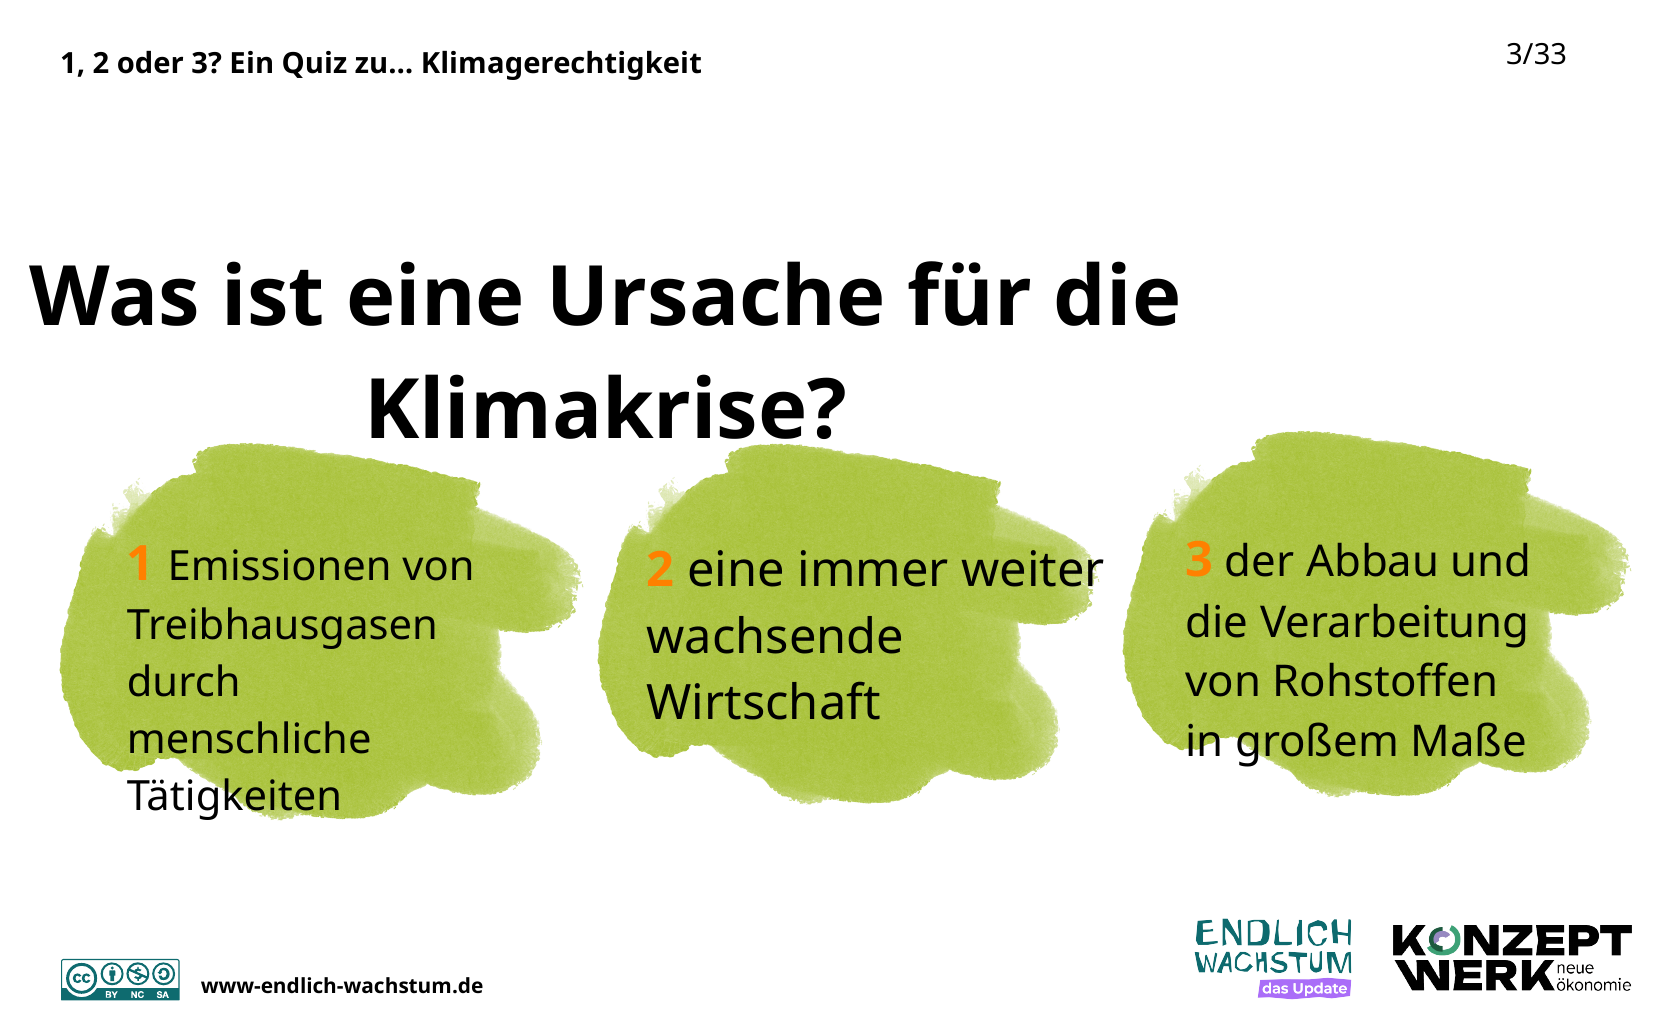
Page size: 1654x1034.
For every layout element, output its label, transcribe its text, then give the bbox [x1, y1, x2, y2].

text_box 1 Emissionen von Treibhausgasen durch menschliche Tätigkeiten [41, 521, 502, 833]
picture [597, 471, 1100, 527]
picture [1387, 917, 1636, 997]
picture [1176, 900, 1374, 1011]
picture [1122, 471, 1632, 798]
picture [59, 442, 584, 821]
title Was ist eine Ursache für die Klimakrise? [29, 236, 1654, 471]
text_box 3 der Abbau und die Verarbeitung von Rohstoffen in großem Maße [1099, 516, 1561, 790]
text_box 2 eine immer weiter wachsende Wirtschaft [561, 527, 1123, 844]
